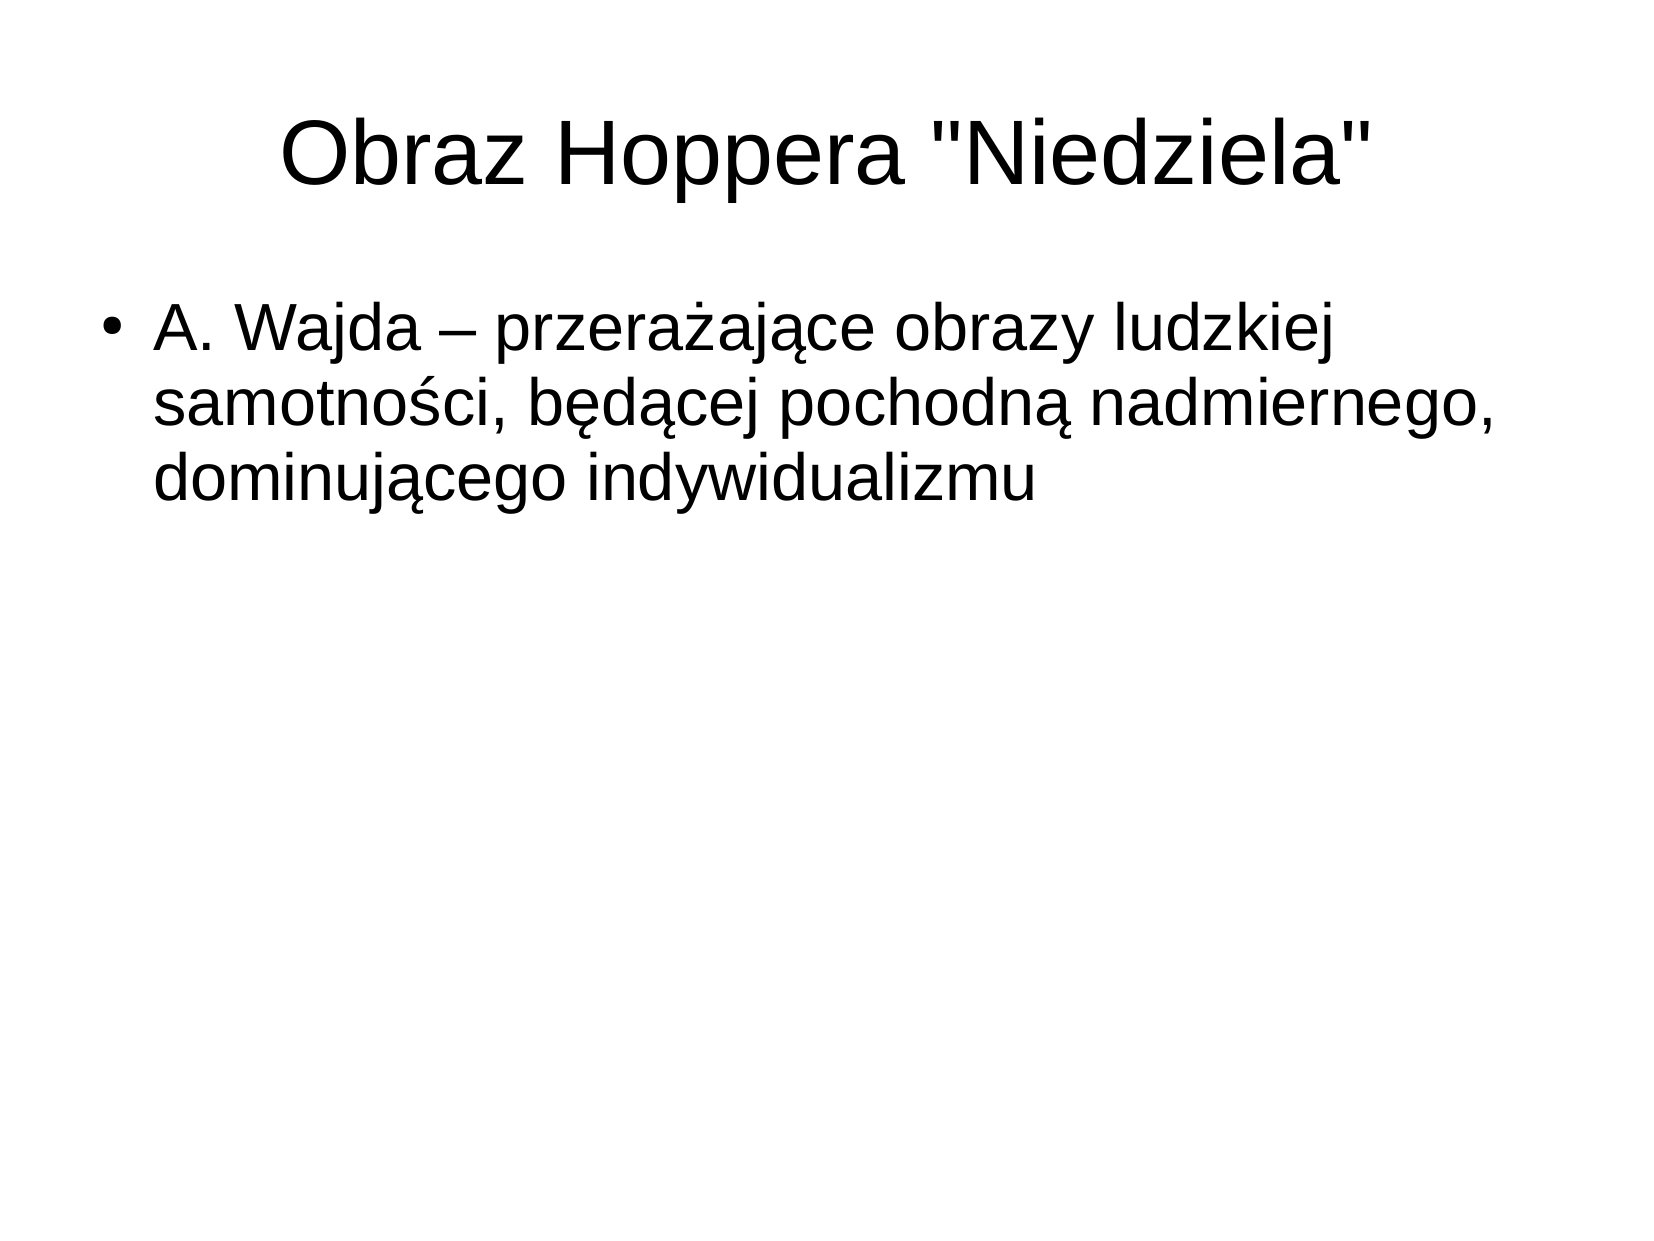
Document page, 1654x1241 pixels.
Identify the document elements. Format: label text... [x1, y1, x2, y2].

list A. Wajda – przerażające obrazy ludzkiej samotności, będącej pochodną nadmiernego, dominującego indywidualizmu [82, 290, 1571, 1109]
title Obraz Hoppera "Niedziela" [82, 49, 1571, 257]
